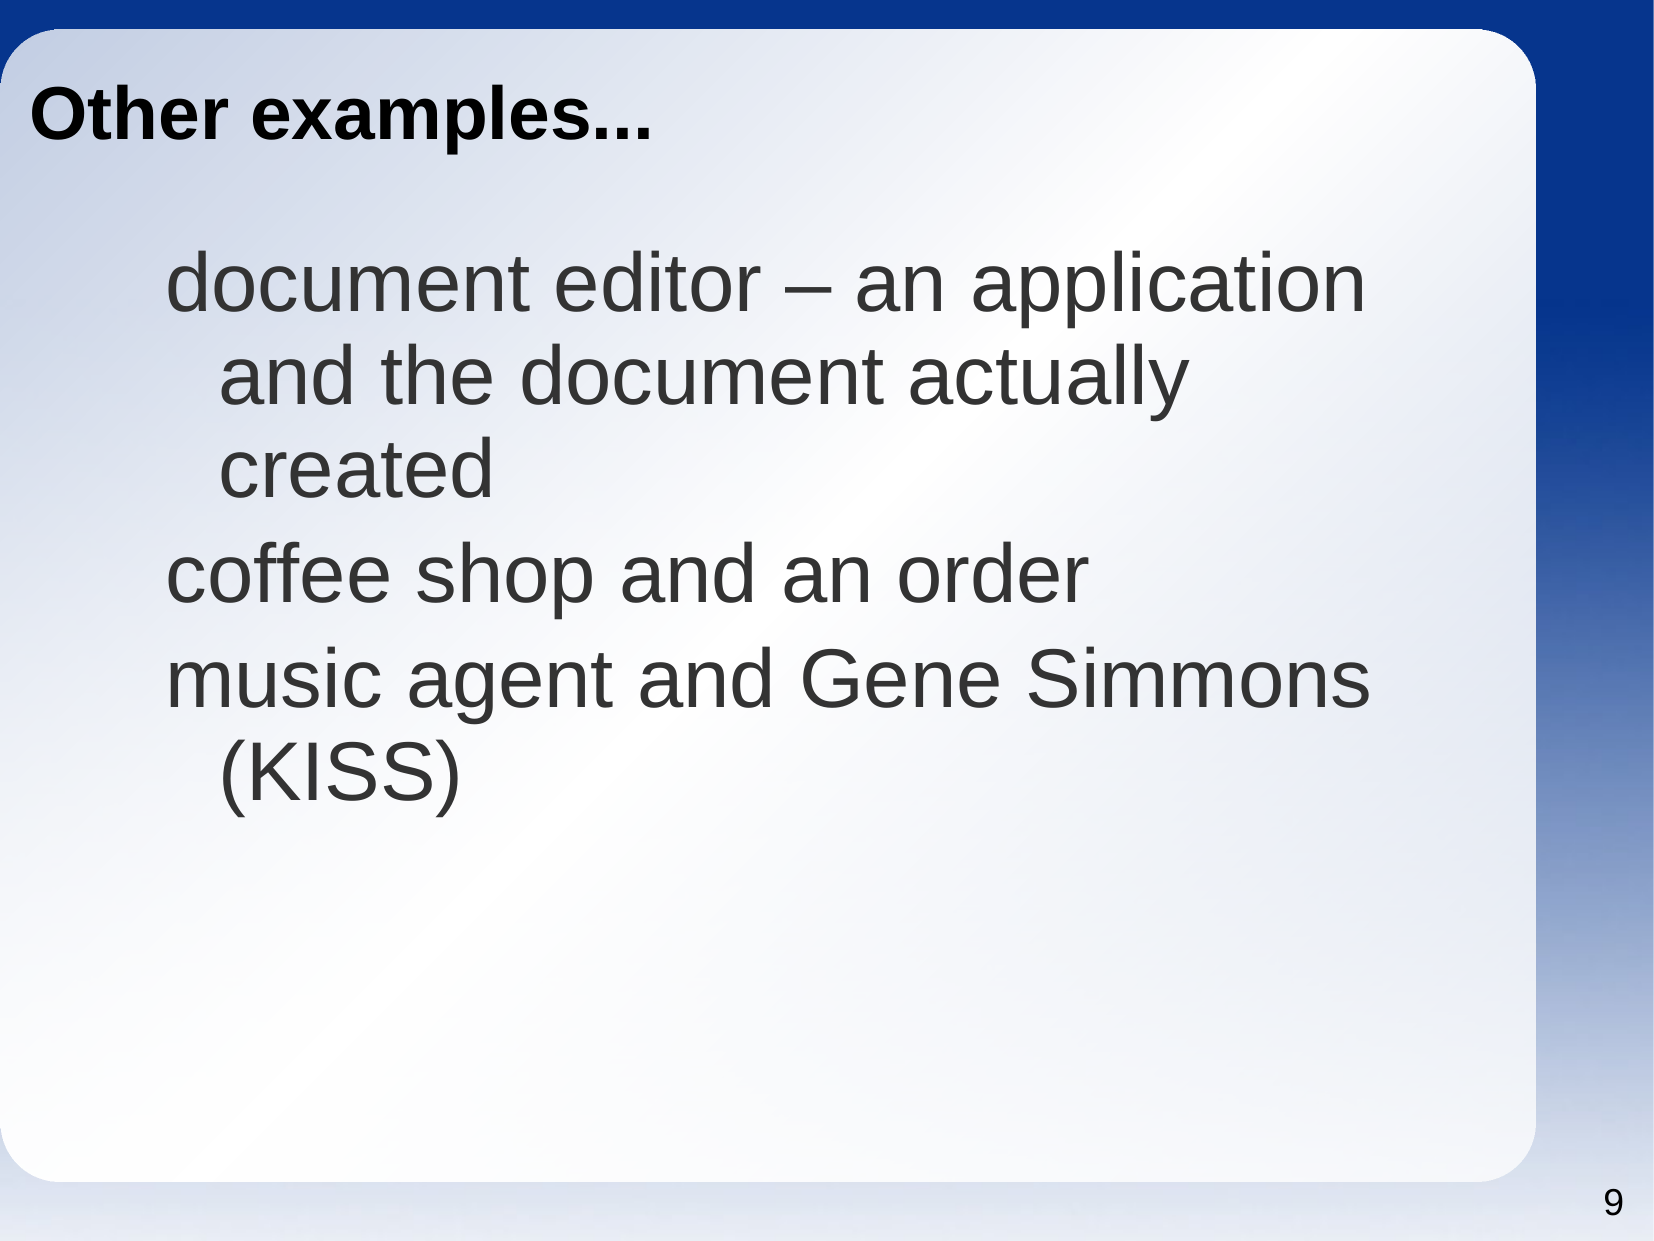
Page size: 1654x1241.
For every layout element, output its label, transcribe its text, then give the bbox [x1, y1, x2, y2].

picture [0, 0, 1654, 1241]
title Other examples... [29, 56, 1506, 170]
list document editor – an application and the document actually created coffee shop and an order music agent and Gene Simmons (KISS) [147, 236, 1477, 1137]
